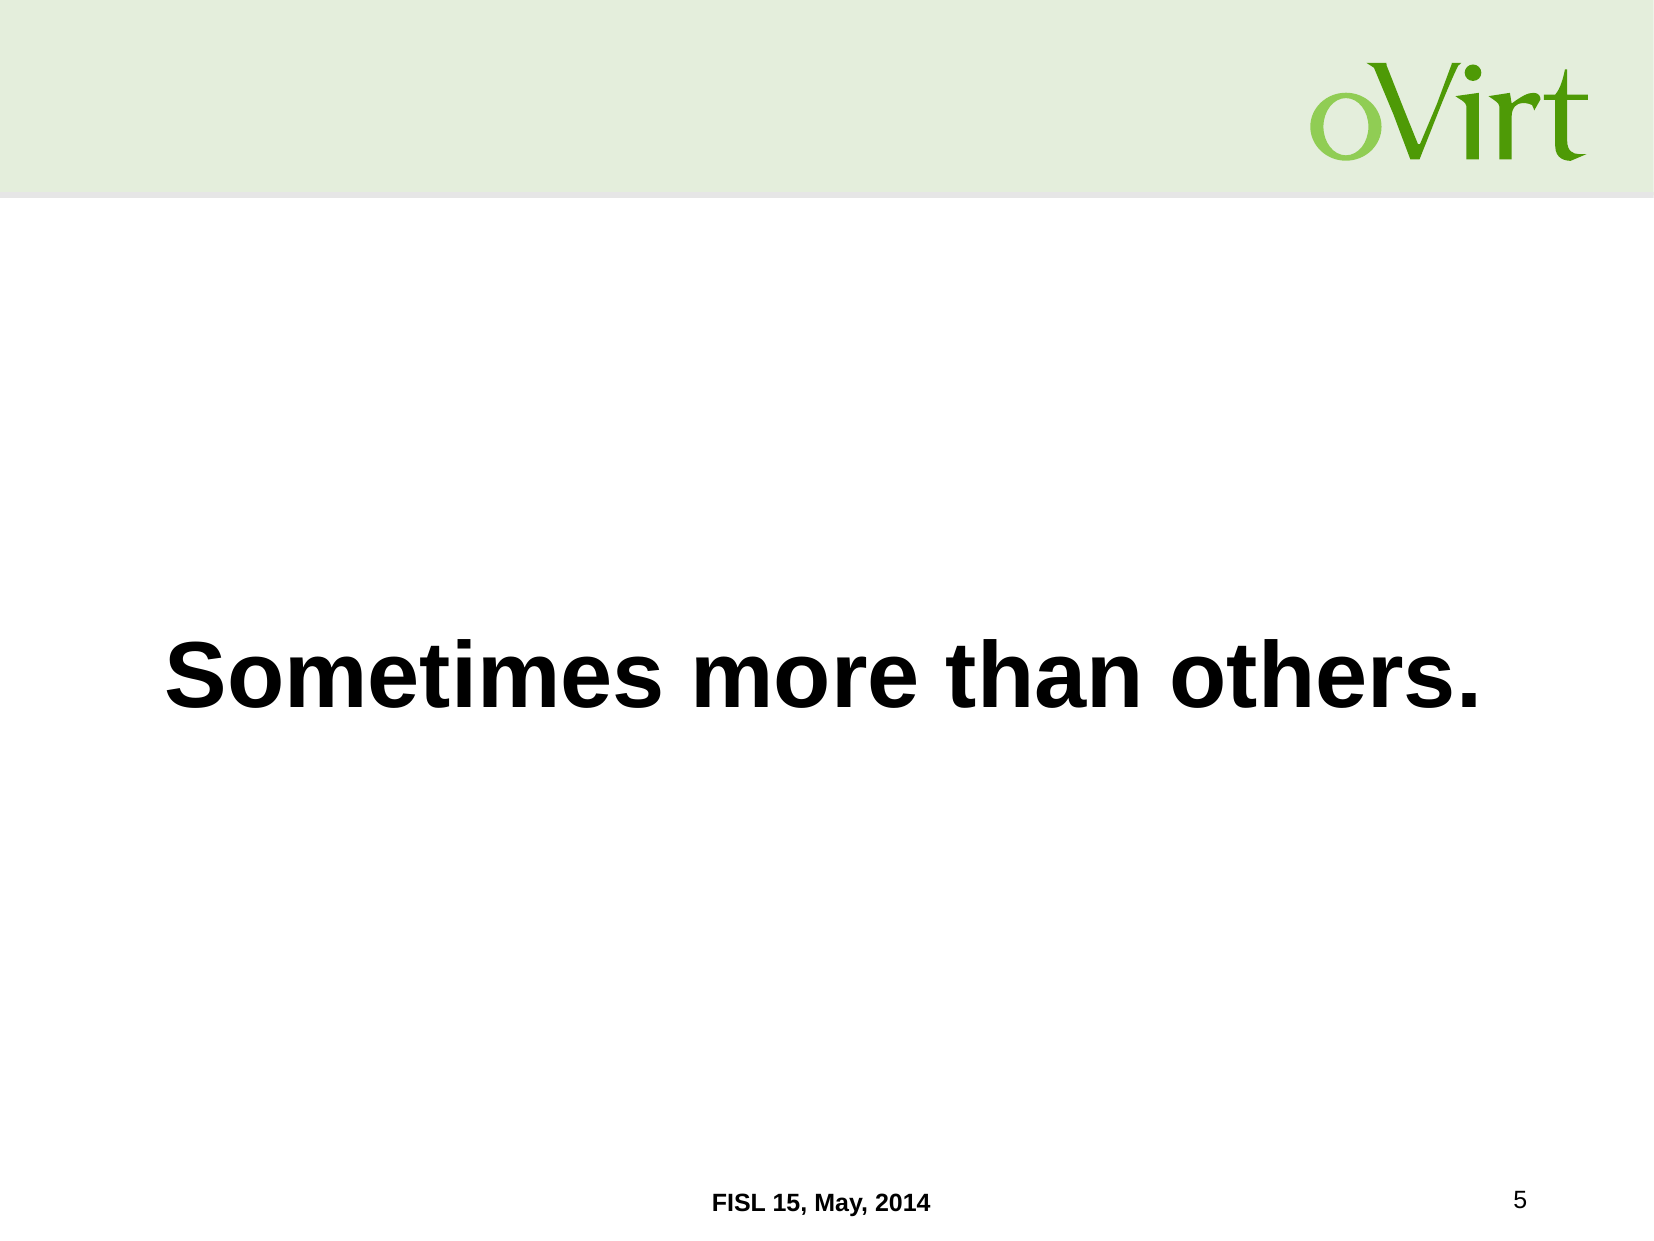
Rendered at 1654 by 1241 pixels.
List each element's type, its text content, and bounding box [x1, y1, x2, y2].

text_box Sometimes more than others. [150, 615, 1523, 751]
